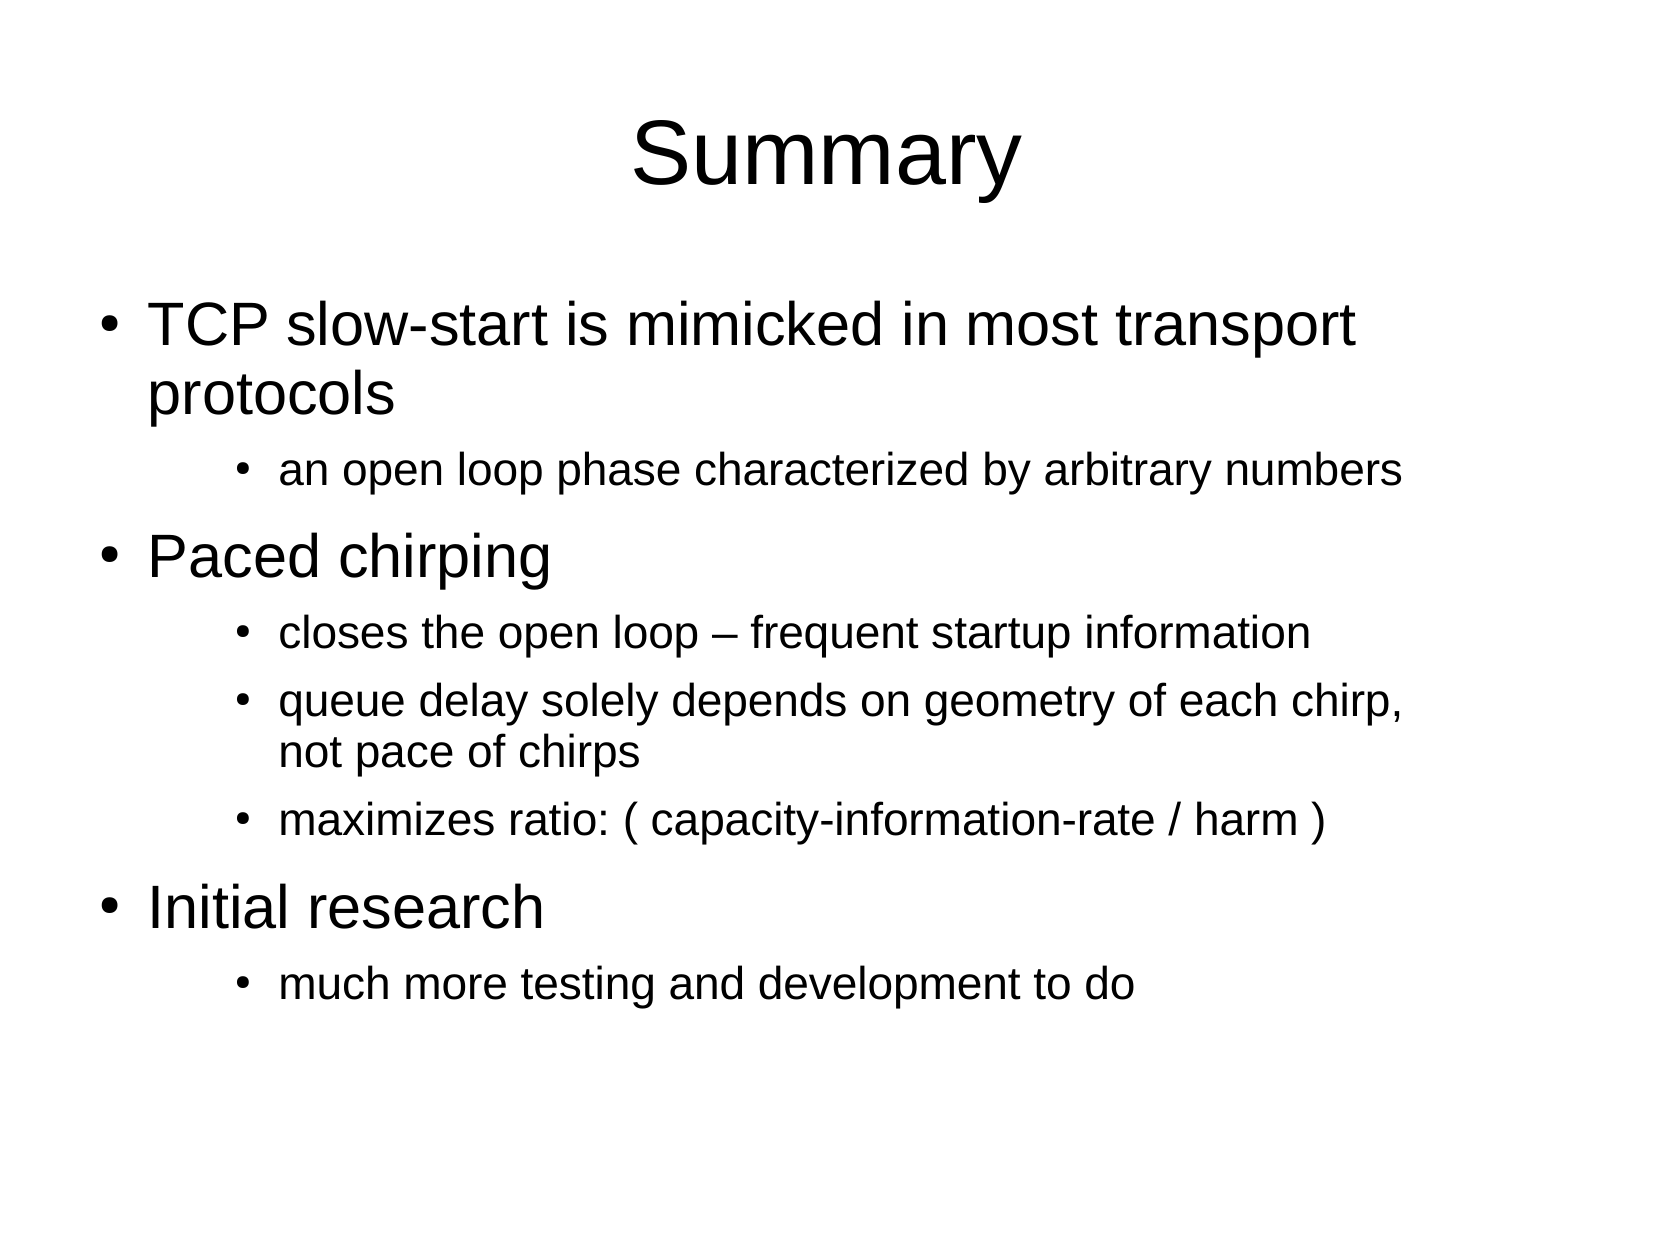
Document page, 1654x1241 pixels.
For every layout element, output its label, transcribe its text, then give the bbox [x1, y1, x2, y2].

title Summary [82, 49, 1571, 257]
list TCP slow-start is mimicked in most transport protocols an open loop phase characterized by arbitrary numbers Paced chirping closes the open loop – frequent startup information queue delay solely depends on geometry of each chirp, not pace of chirps maximizes ratio: ( capacity-information-rate / harm ) Initial research much more testing and development to do [82, 290, 1571, 1010]
